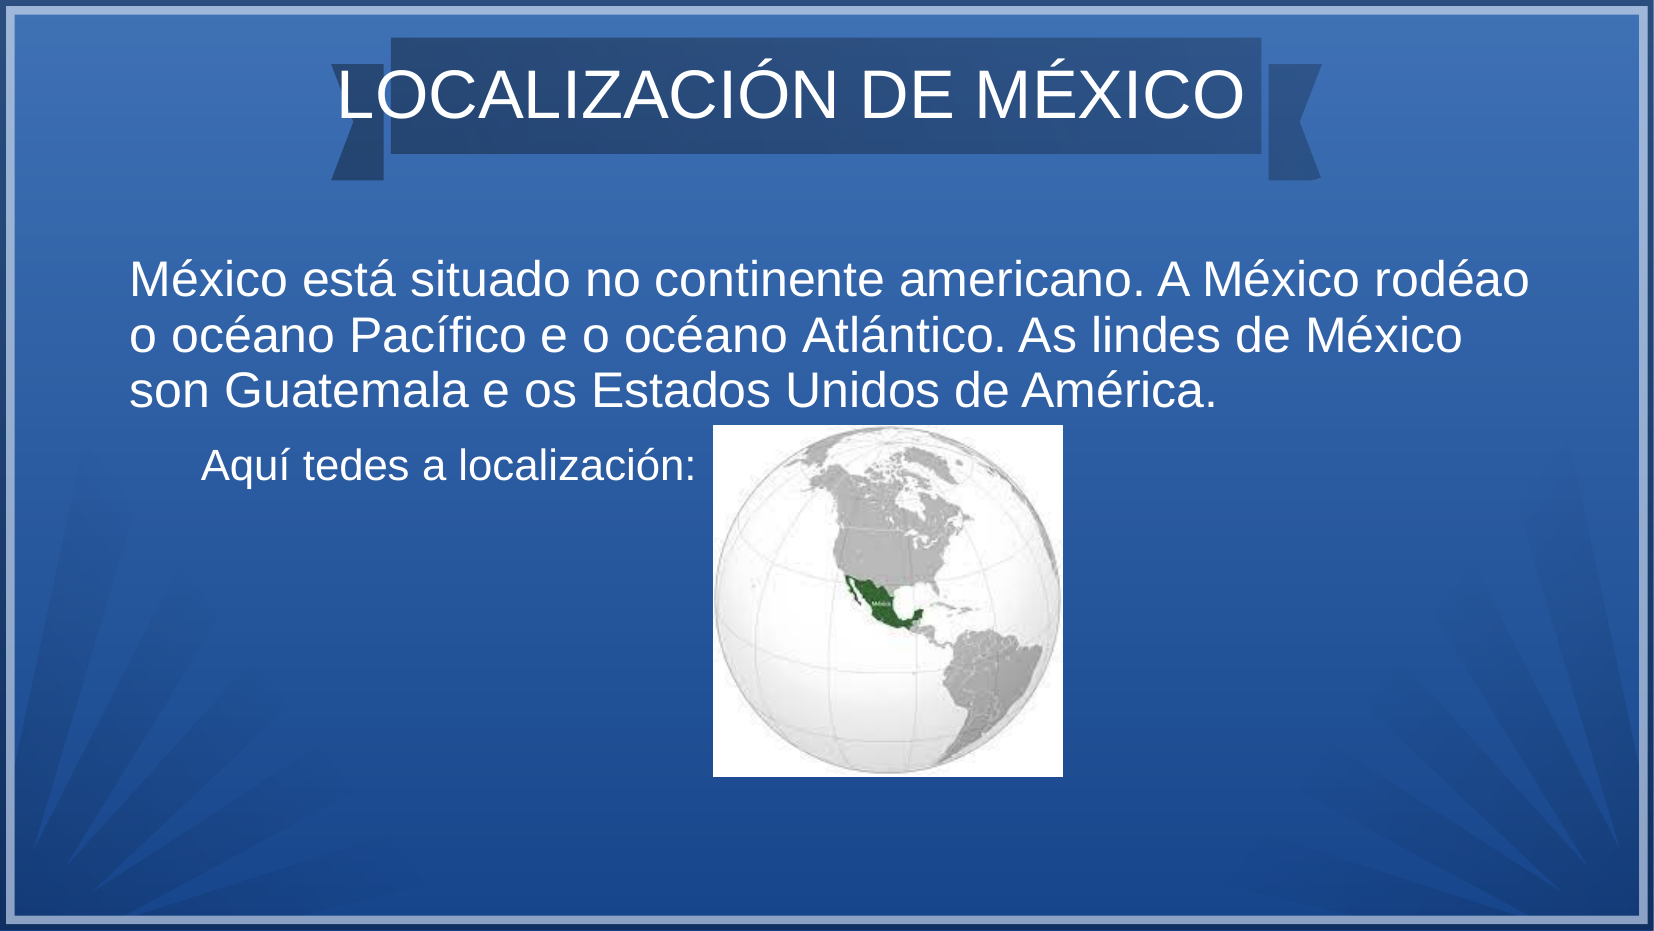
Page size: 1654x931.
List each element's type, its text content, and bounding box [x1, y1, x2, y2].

picture [713, 425, 1063, 777]
title LOCALIZACIÓN DE MÉXICO [318, 35, 1264, 154]
list México está situado no continente americano. A México rodéao o océano Pacífico e o océano Atlántico. As lindes de México son Guatemala e os Estados Unidos de América. Aquí tedes a localización: [59, 251, 1548, 875]
